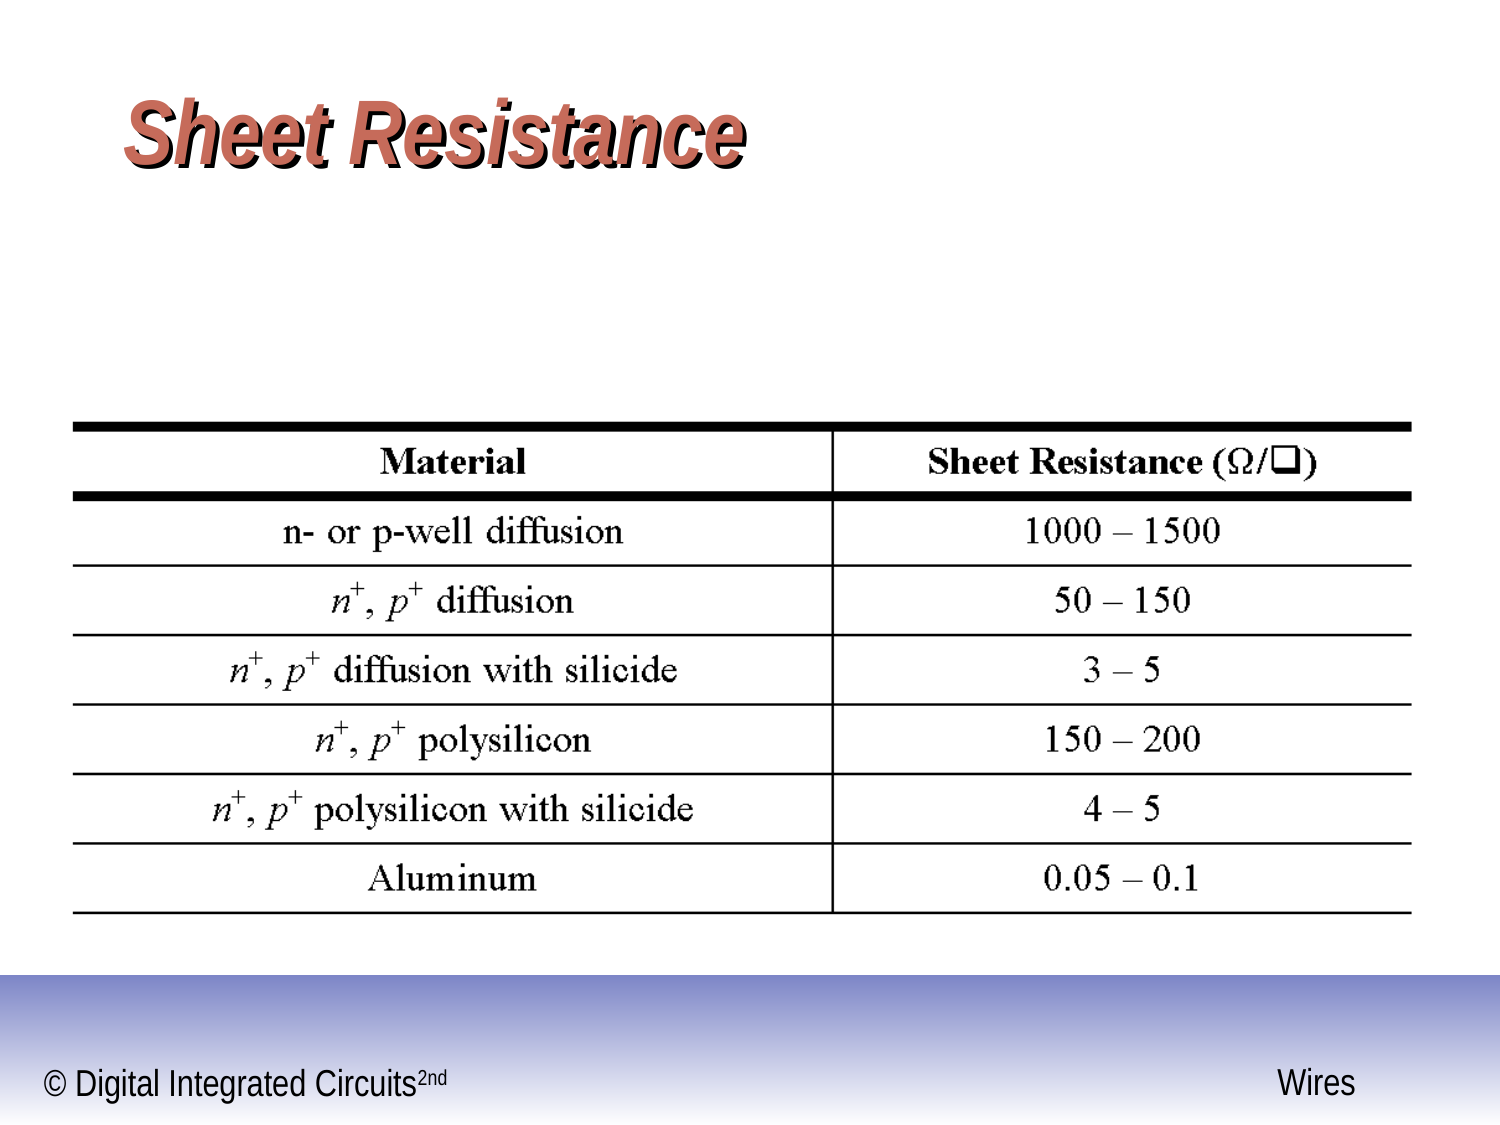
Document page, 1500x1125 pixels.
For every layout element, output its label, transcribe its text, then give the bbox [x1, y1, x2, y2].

title Sheet Resistance [108, 65, 1384, 190]
picture [37, 399, 1426, 936]
